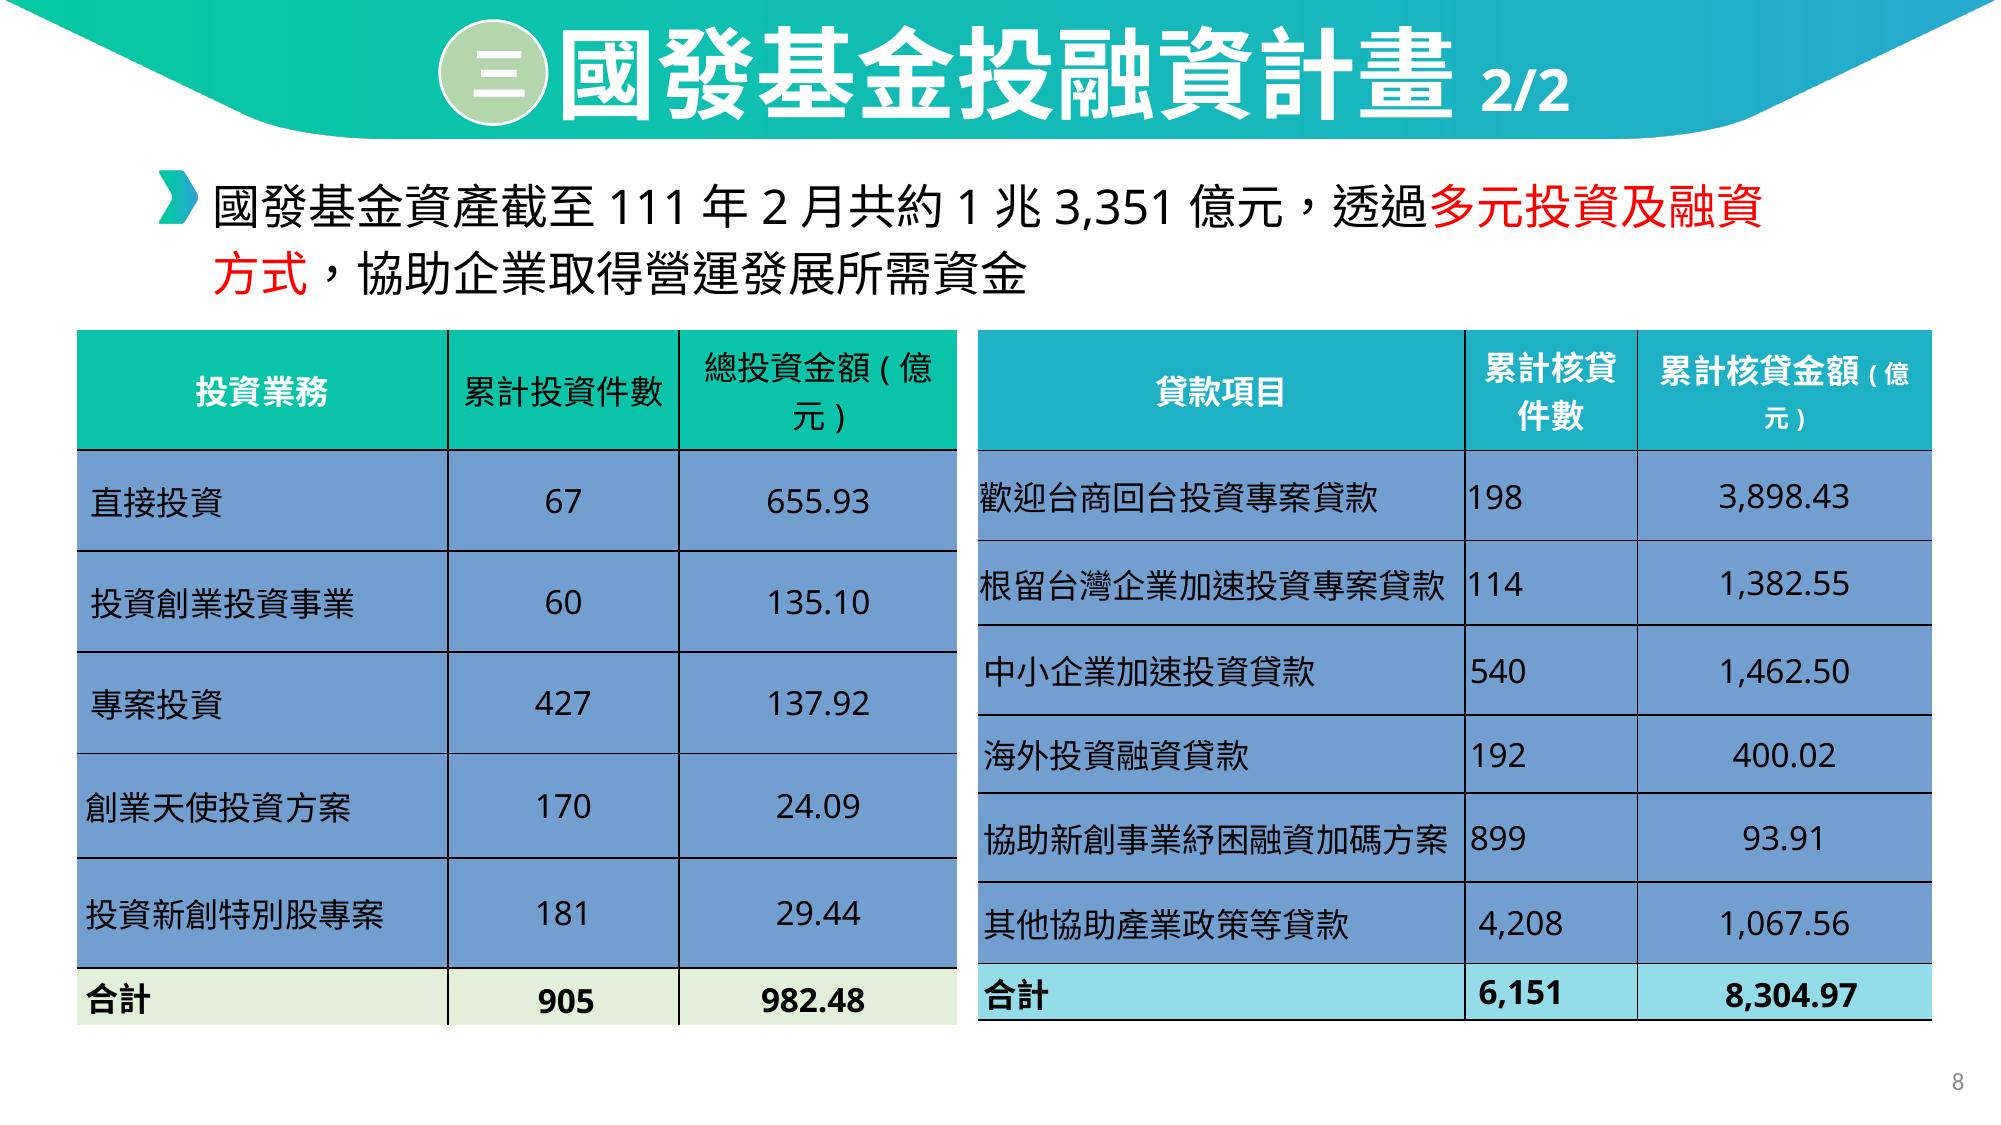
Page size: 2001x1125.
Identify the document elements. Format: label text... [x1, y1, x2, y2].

text_box 三 [439, 20, 548, 125]
table_cell 協助新創事業紓困融資加碼方案 [978, 794, 1464, 881]
table_header 累計投資件數 [449, 330, 678, 449]
table_cell 192 [1466, 716, 1637, 792]
text_box 8,304.97 [1710, 967, 1873, 1023]
table_cell 合計 [77, 969, 447, 1025]
table_header 累計核貸件數 [1466, 330, 1637, 450]
table_cell 67 [449, 451, 678, 550]
table_cell 24.09 [680, 754, 957, 857]
table_cell 根留台灣企業加速投資專案貸款 [978, 541, 1464, 624]
table_cell 1,462.50 [1638, 626, 1932, 714]
table_cell 114 [1466, 541, 1637, 624]
table_cell 540 [1466, 626, 1637, 714]
table_cell 899 [1466, 794, 1637, 881]
text_box 982.48 [565, 971, 899, 1027]
table_cell 93.91 [1638, 794, 1932, 881]
table_cell 1,382.55 [1638, 541, 1932, 624]
table_cell 137.92 [680, 653, 957, 753]
picture [0, 0, 2000, 139]
table_cell 181 [449, 859, 678, 967]
table_cell 4,208 [1466, 883, 1637, 963]
text_box 905 [392, 972, 623, 1028]
text_box 國發基金資產截至111年2月共約1兆3,351億元，透過多元投資及融資方式，協助企業取得營運發展所需資金 [197, 160, 1827, 309]
table_cell 歡迎台商回台投資專案貸款 [978, 451, 1464, 540]
picture [159, 170, 198, 224]
table_cell 海外投資融資貸款 [978, 716, 1464, 792]
table_cell 198 [1466, 451, 1637, 540]
table_cell 29.44 [680, 859, 957, 967]
table_cell 直接投資 [77, 451, 447, 550]
table_cell 中小企業加速投資貸款 [978, 626, 1464, 714]
table_cell 其他協助產業政策等貸款 [978, 883, 1464, 963]
table_cell 合計 [978, 964, 1464, 1019]
table_cell 3,898.43 [1638, 451, 1932, 540]
table_header 累計核貸金額(億元) [1638, 330, 1932, 450]
table_cell 135.10 [680, 552, 957, 651]
table_cell [680, 969, 957, 1025]
table_cell 170 [449, 754, 678, 857]
table_cell [1638, 964, 1932, 1019]
table_header 投資業務 [77, 330, 447, 449]
table_cell 1,067.56 [1638, 883, 1932, 963]
table_cell 427 [449, 653, 678, 753]
table_cell 400.02 [1638, 716, 1932, 792]
table_cell 投資新創特別股專案 [77, 859, 447, 967]
table_header 貸款項目 [978, 330, 1464, 450]
table_cell 655.93 [680, 451, 957, 550]
table_cell 6,151 [1466, 964, 1637, 1019]
slide_number <編號> [1529, 1050, 1980, 1111]
table_cell 專案投資 [77, 653, 447, 753]
text_box 國發基金投融資計畫2/2 [388, 4, 1739, 140]
table_cell 60 [449, 552, 678, 651]
table_header 總投資金額(億元) [680, 330, 957, 449]
table_cell 創業天使投資方案 [77, 754, 447, 857]
table_cell 投資創業投資事業 [77, 552, 447, 651]
